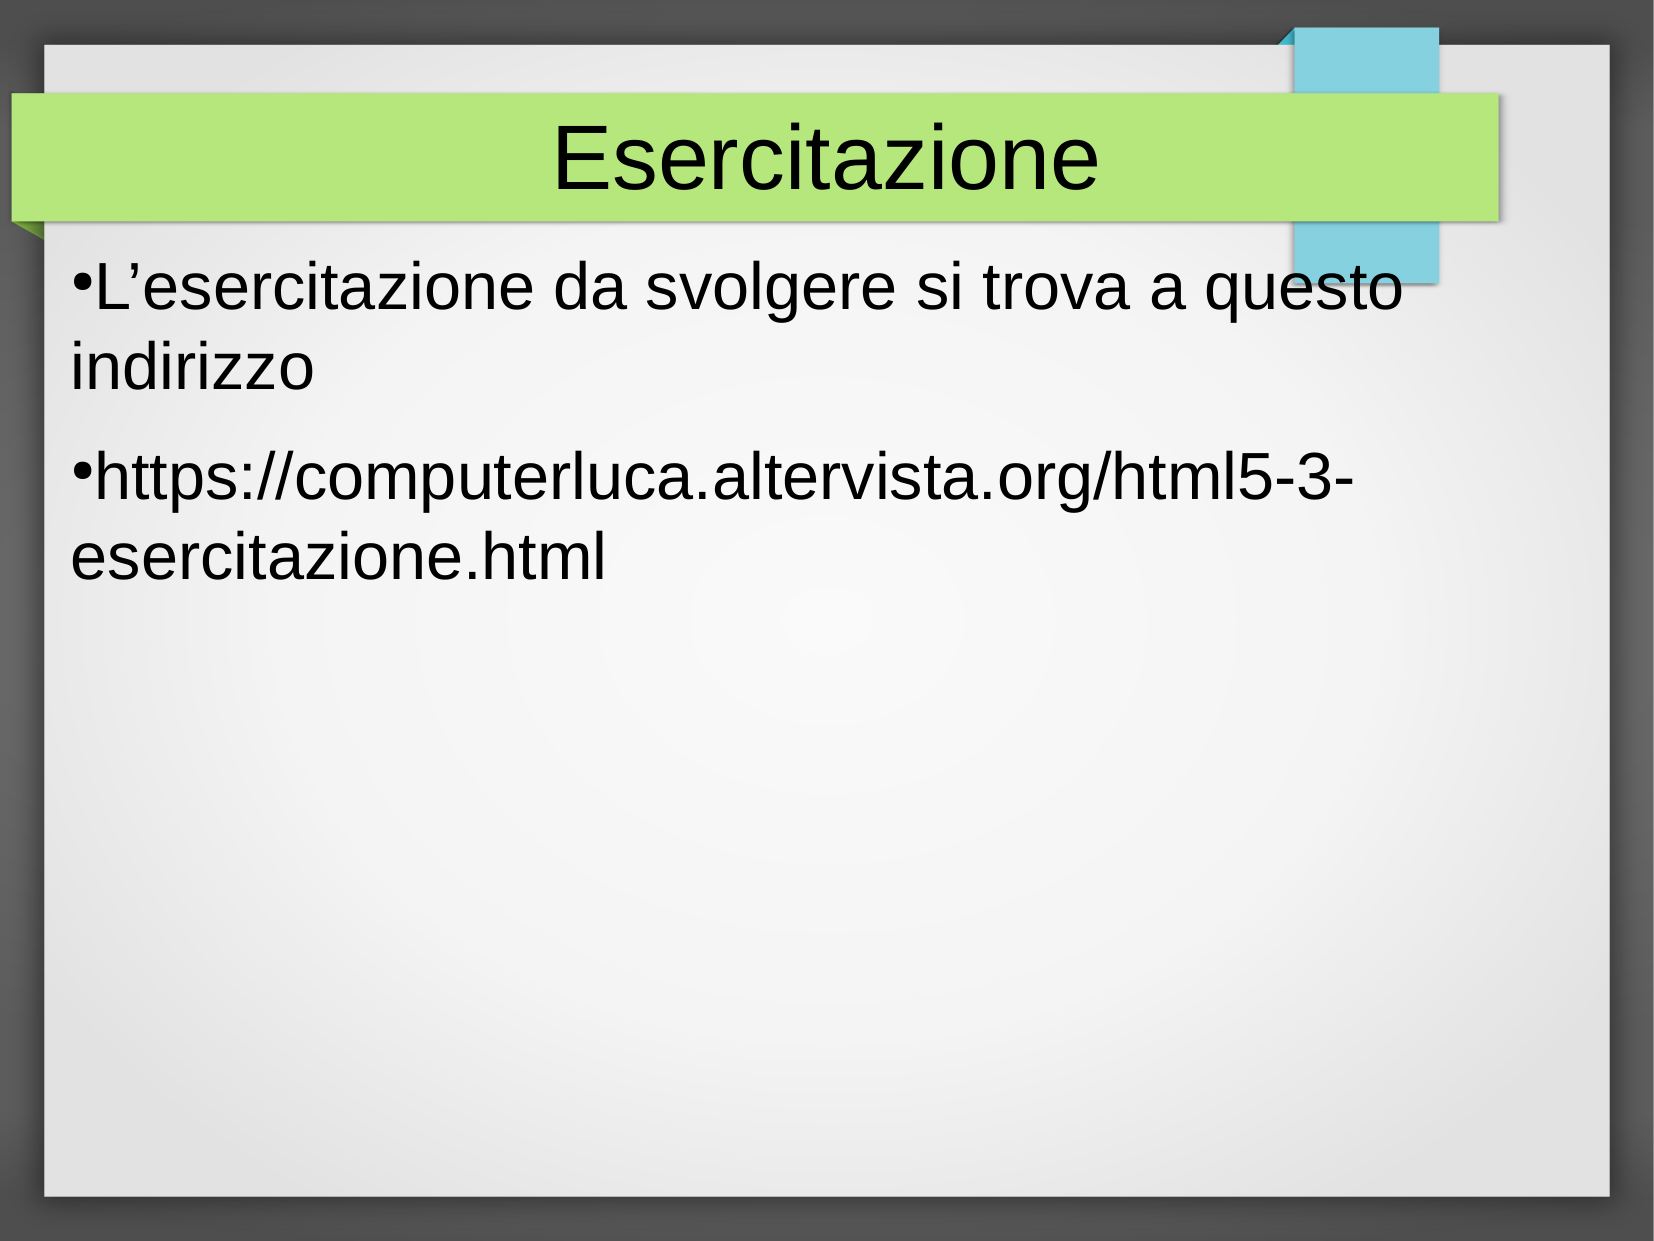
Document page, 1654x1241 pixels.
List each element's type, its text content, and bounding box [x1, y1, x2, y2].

title Esercitazione [82, 49, 1571, 257]
picture [0, 0, 1654, 1241]
list L’esercitazione da svolgere si trova a questo indirizzo https://computerluca.altervista.org/html5-3-esercitazione.html [70, 242, 1560, 1205]
